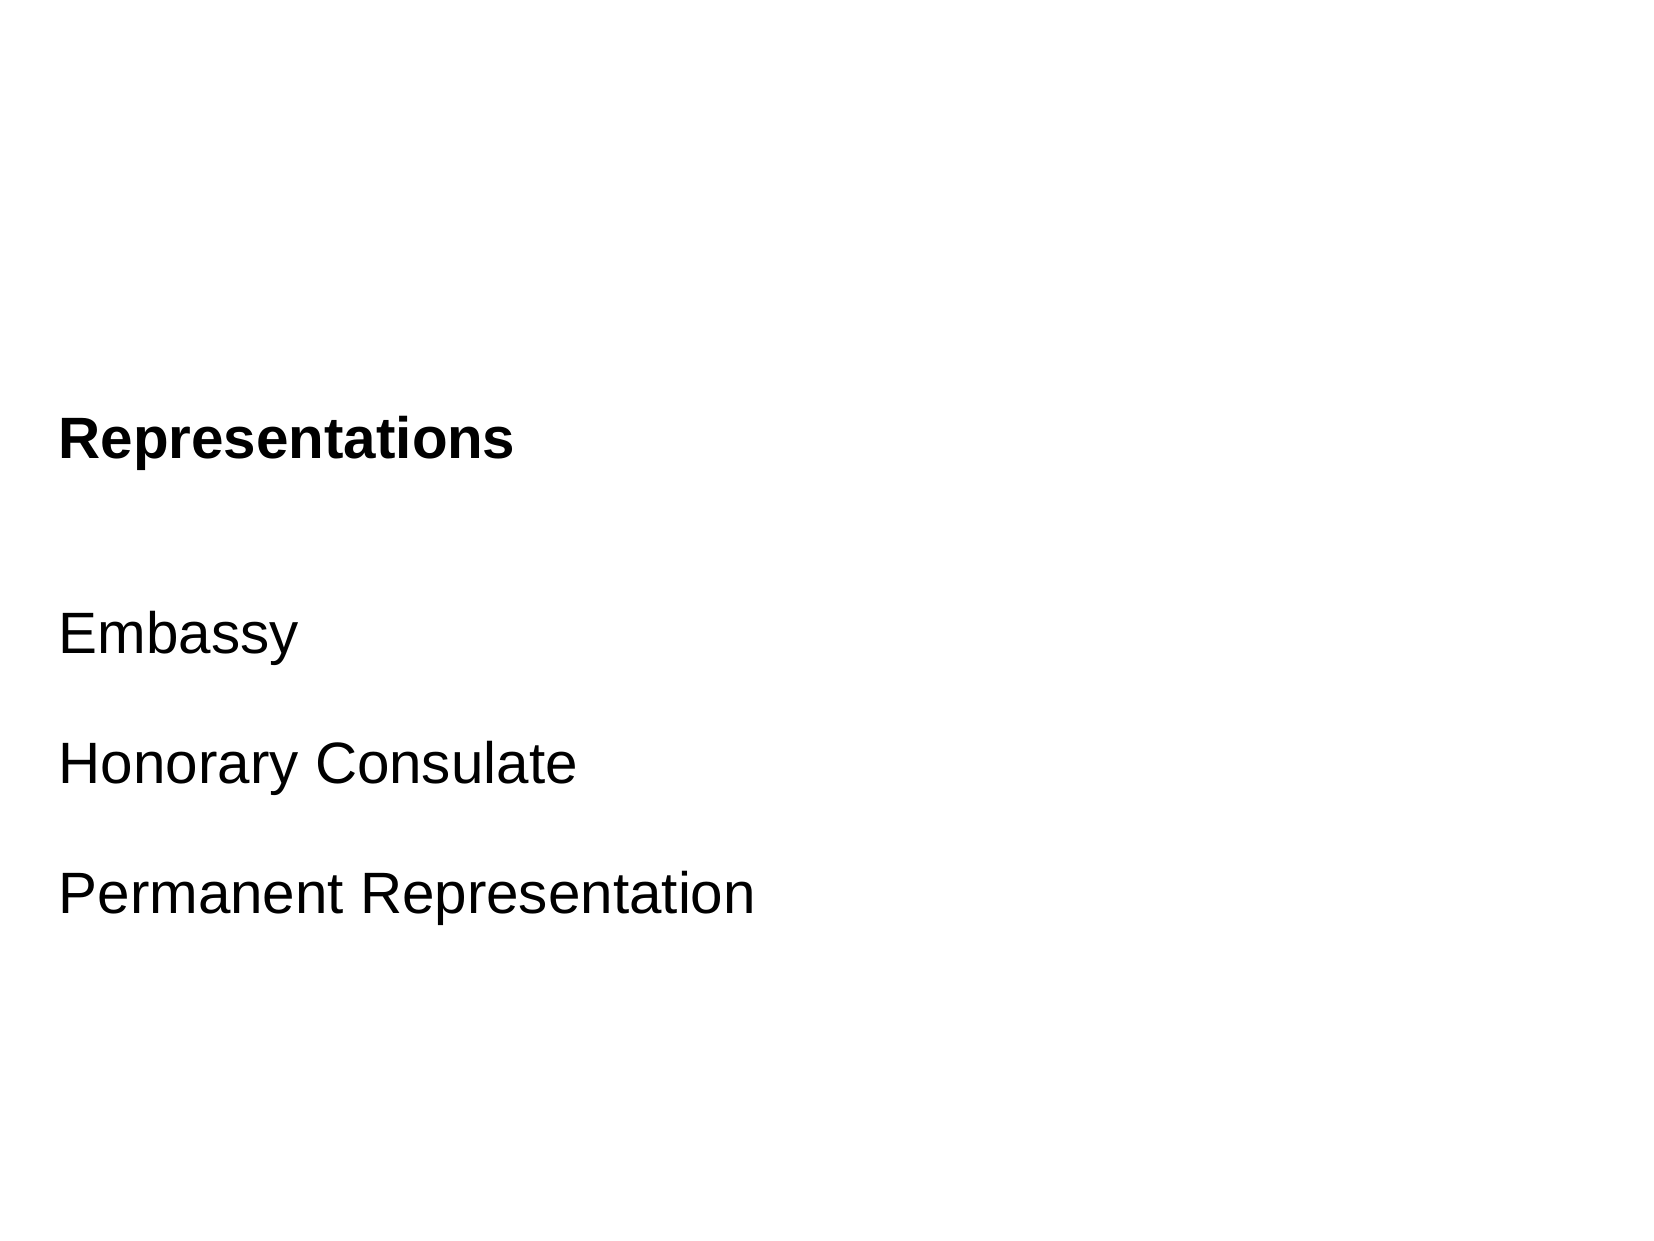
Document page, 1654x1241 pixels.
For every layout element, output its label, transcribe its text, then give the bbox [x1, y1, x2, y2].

title Representations Embassy Honorary Consulate Permanent Representation [59, 406, 1625, 927]
